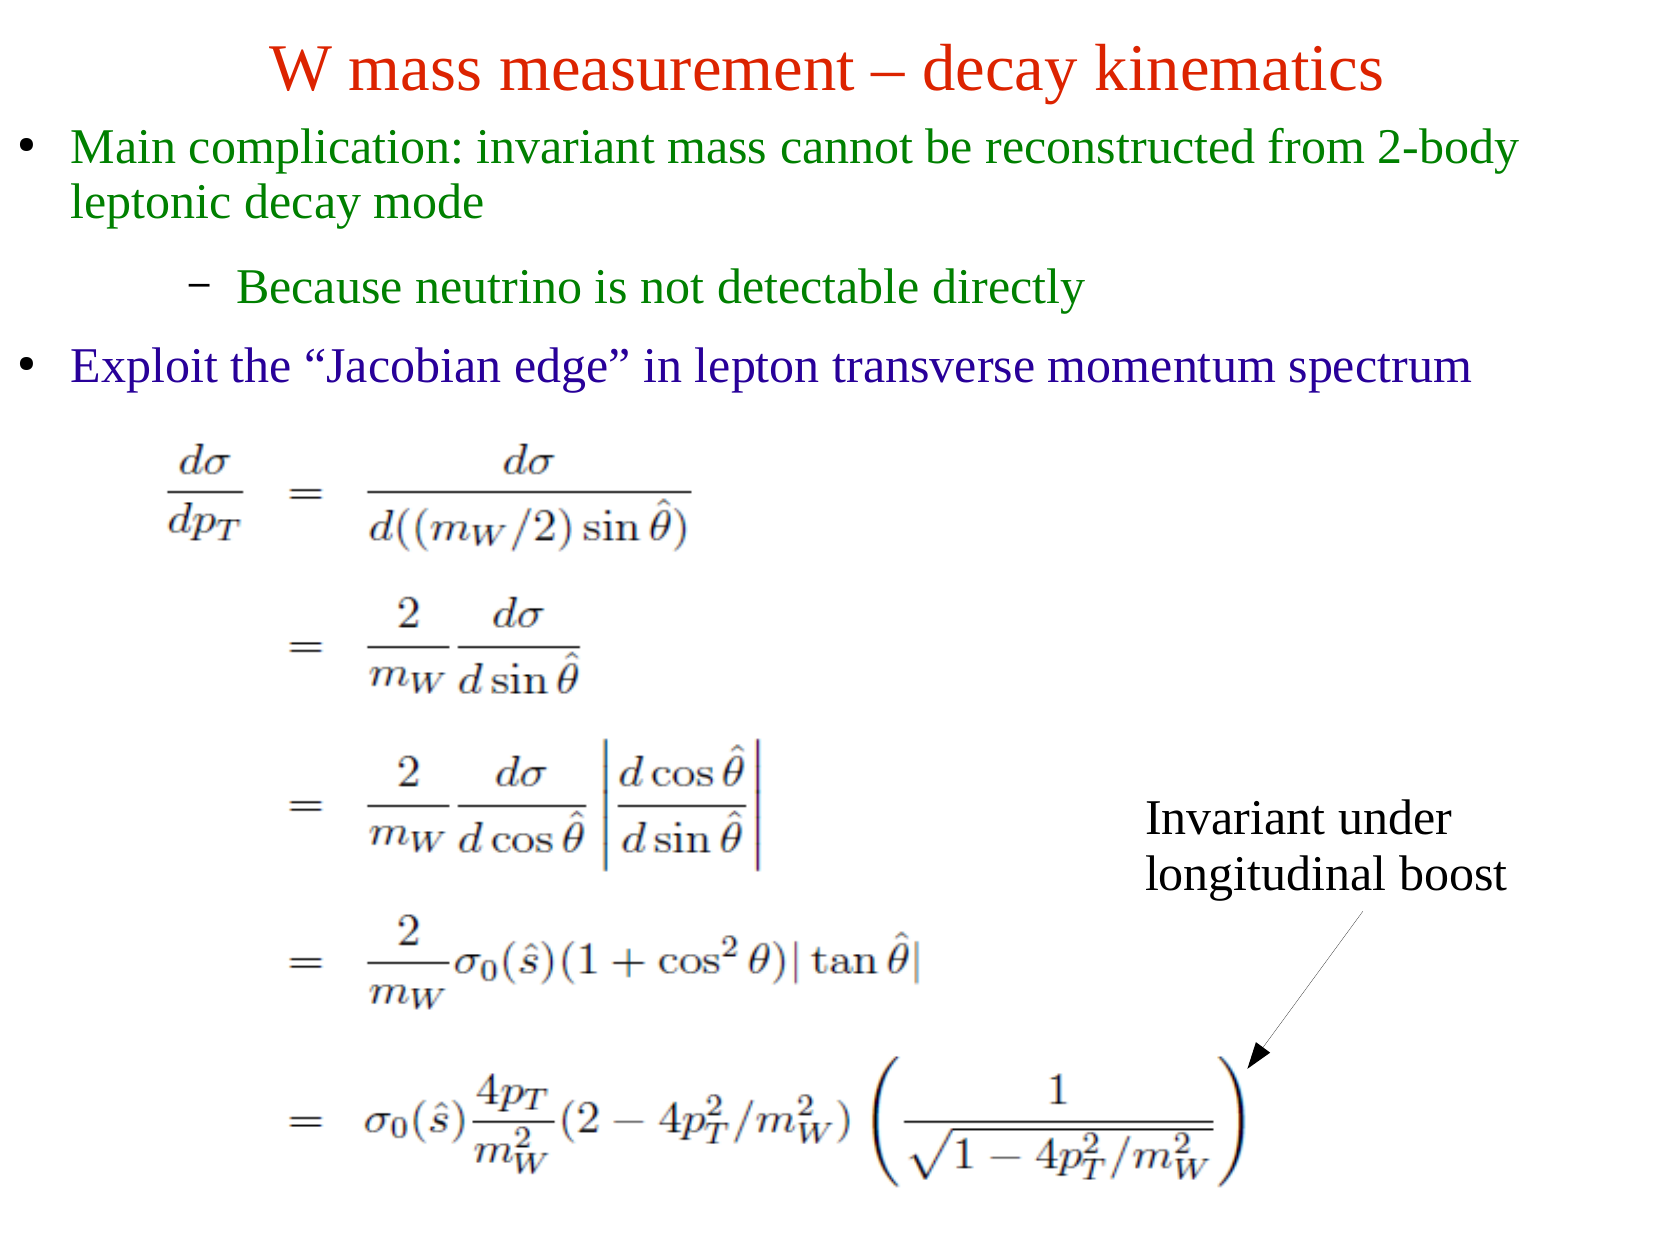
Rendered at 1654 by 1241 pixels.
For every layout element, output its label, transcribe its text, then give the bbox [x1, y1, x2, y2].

picture [109, 414, 1315, 1231]
list Main complication: invariant mass cannot be reconstructed from 2-body leptonic decay mode Because neutrino is not detectable directly Exploit the “Jacobian edge” in lepton transverse momentum spectrum [0, 119, 1654, 1228]
title W mass measurement – decay kinematics [121, 14, 1534, 119]
text_box Invariant under longitudinal boost [1144, 790, 1508, 902]
